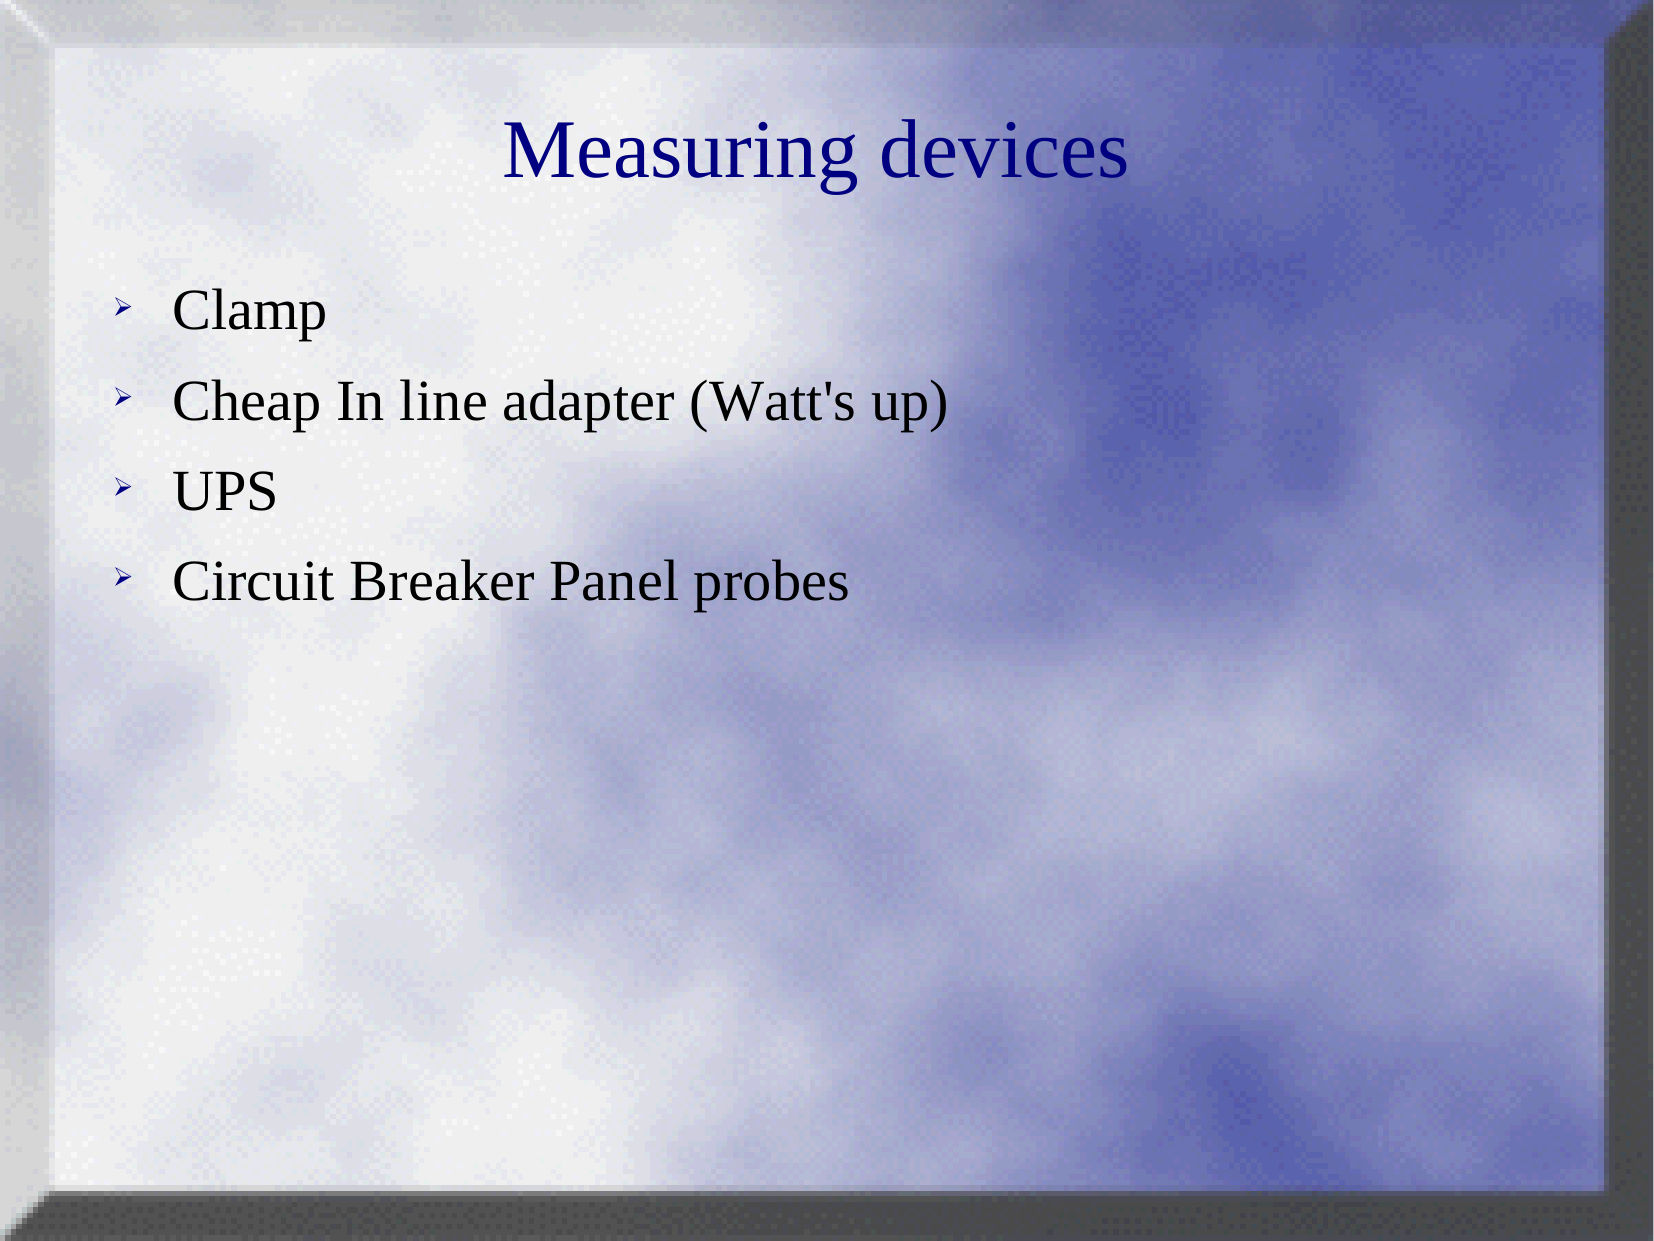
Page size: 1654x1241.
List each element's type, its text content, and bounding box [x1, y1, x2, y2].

picture [0, 0, 1654, 1241]
list Clamp Cheap In line adapter (Watt's up) UPS Circuit Breaker Panel probes [112, 277, 1526, 1083]
title Measuring devices [197, 96, 1436, 203]
